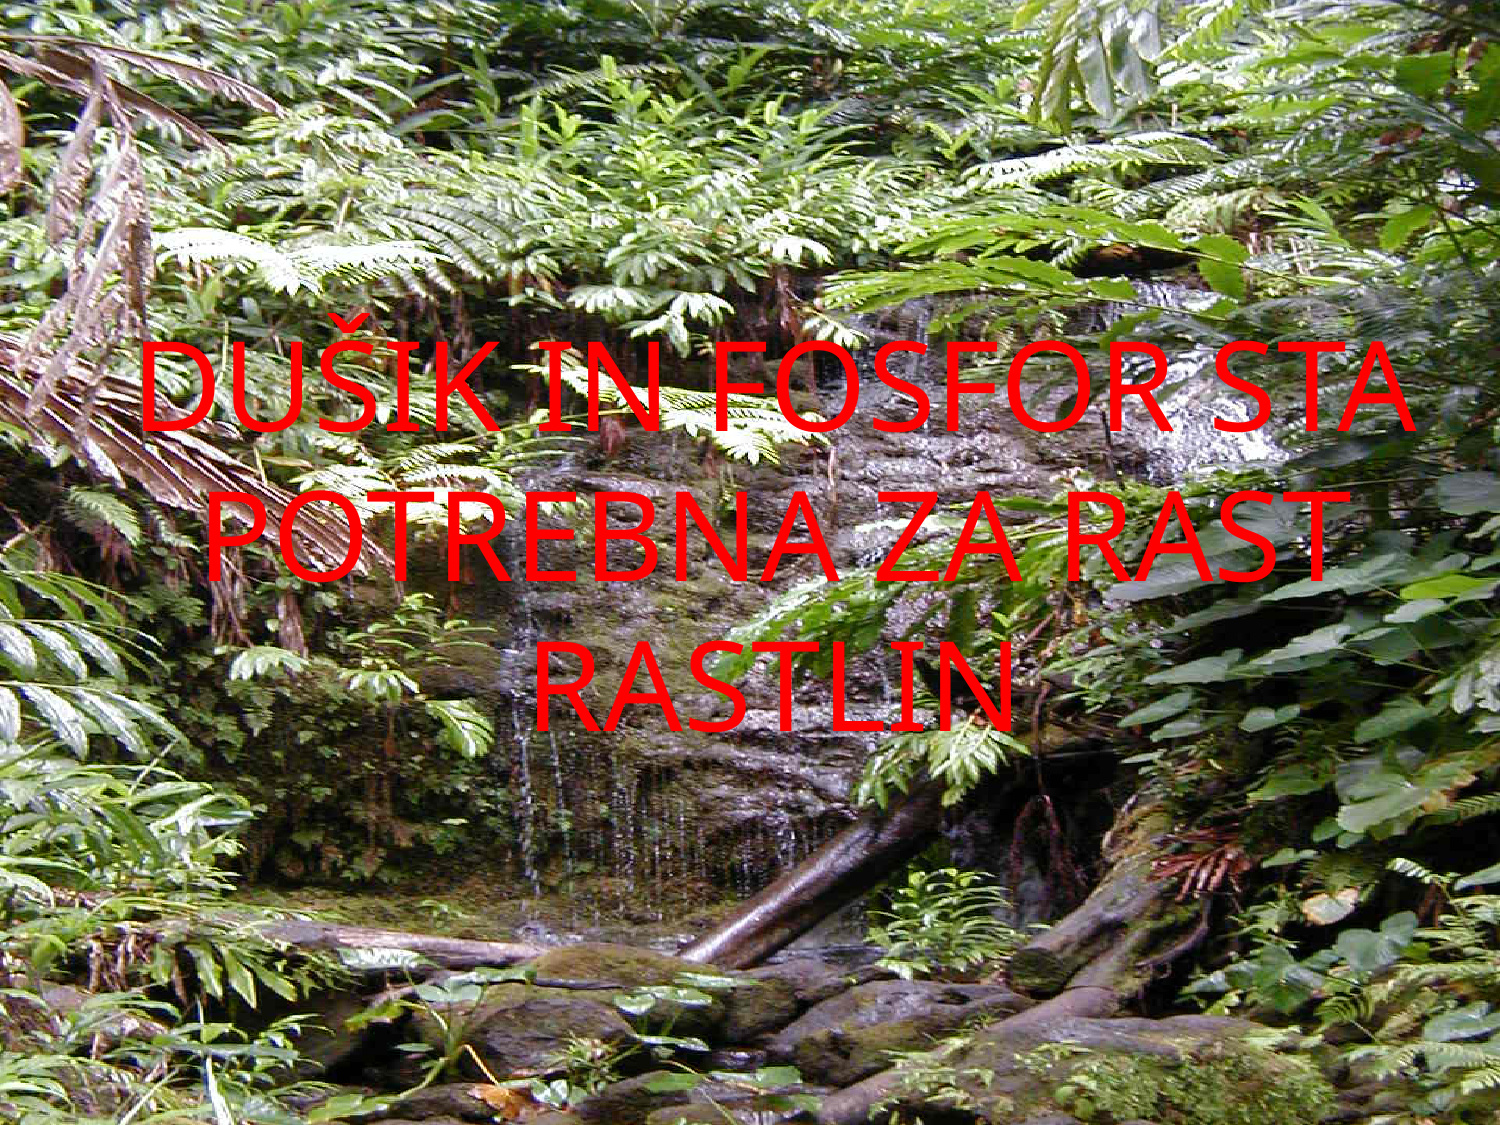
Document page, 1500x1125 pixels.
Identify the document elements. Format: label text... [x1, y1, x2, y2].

subtitle [225, 900, 1275, 976]
picture [0, 0, 1500, 1125]
title DUŠIK IN FOSFOR STA POTREBNA ZA RAST RASTLIN [112, 174, 1438, 888]
